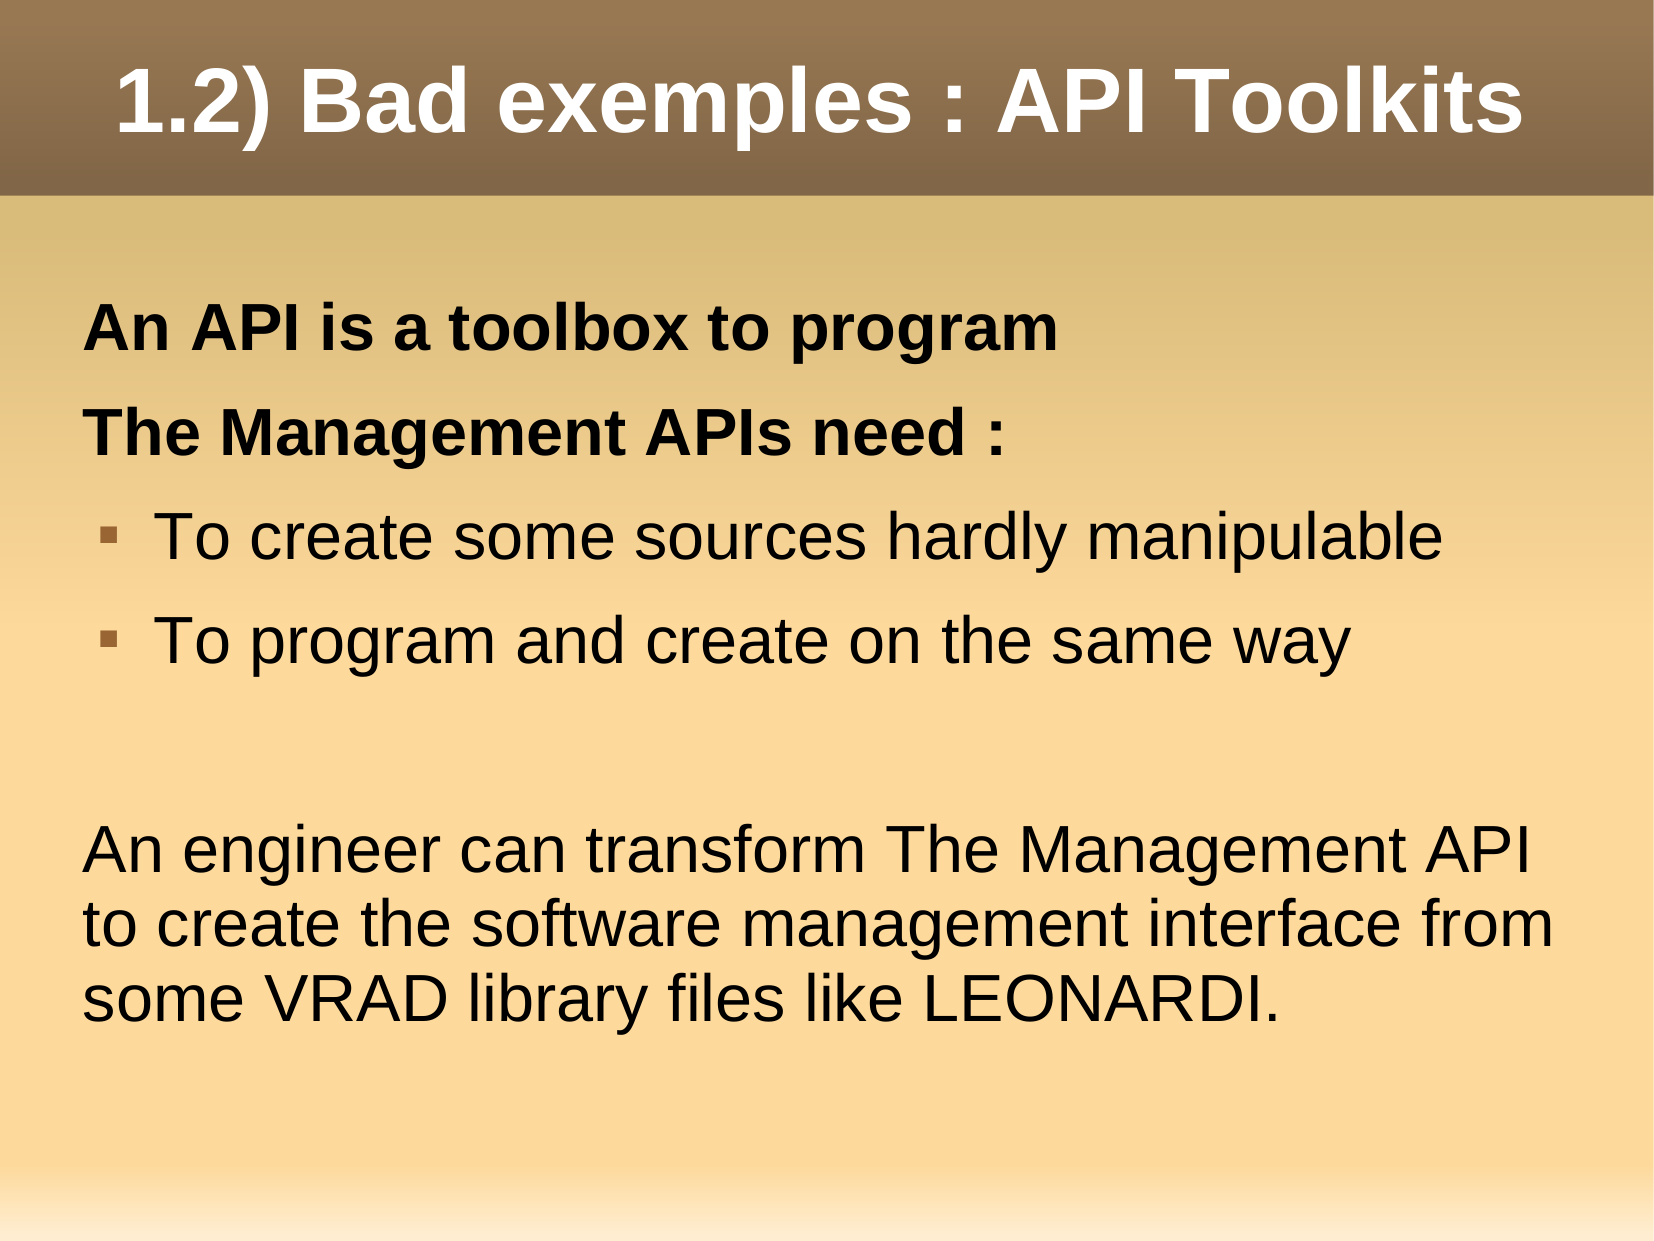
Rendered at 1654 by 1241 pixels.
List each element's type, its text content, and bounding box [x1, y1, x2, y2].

title 1.2) Bad exemples : API Toolkits [76, 7, 1565, 200]
list An API is a toolbox to program The Management APIs need : To create some sources hardly manipulable To program and create on the same way An engineer can transform The Management API to create the software management interface from some VRAD library files like LEONARDI. [82, 290, 1571, 1094]
picture [0, 0, 1654, 1241]
